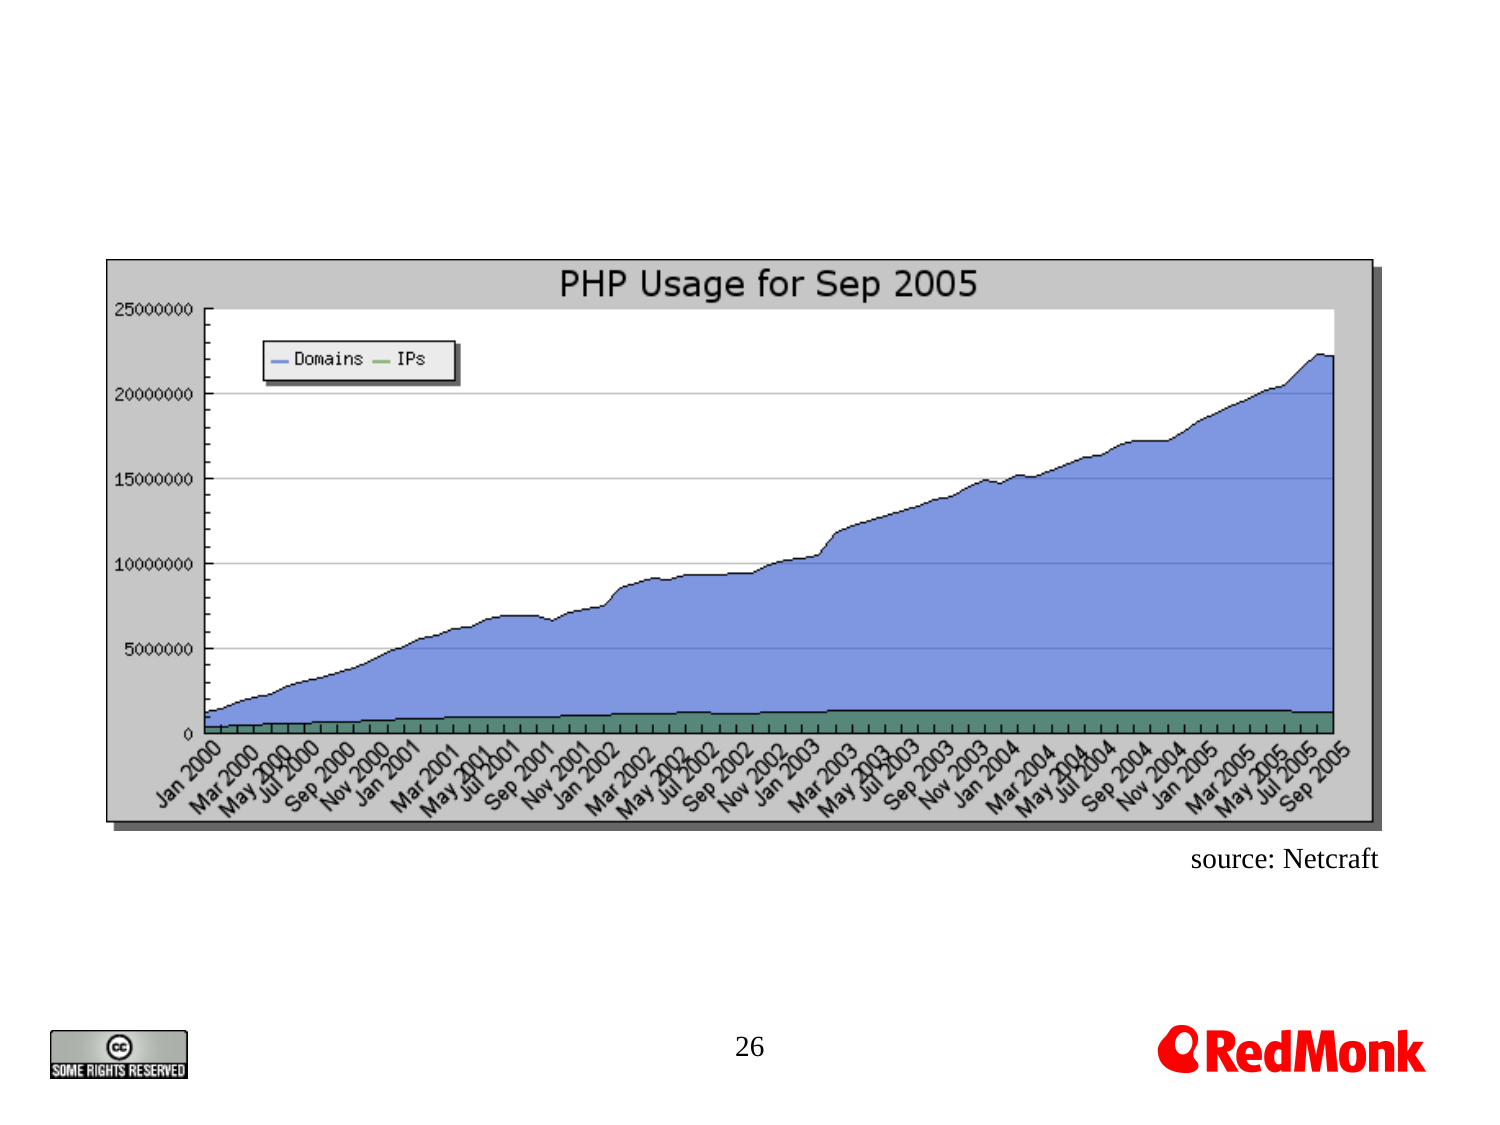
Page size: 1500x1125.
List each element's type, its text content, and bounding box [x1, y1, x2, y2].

picture [50, 1030, 188, 1079]
picture [106, 259, 1382, 831]
text_box source: Netcraft [1176, 845, 1500, 921]
picture [1151, 1023, 1433, 1075]
